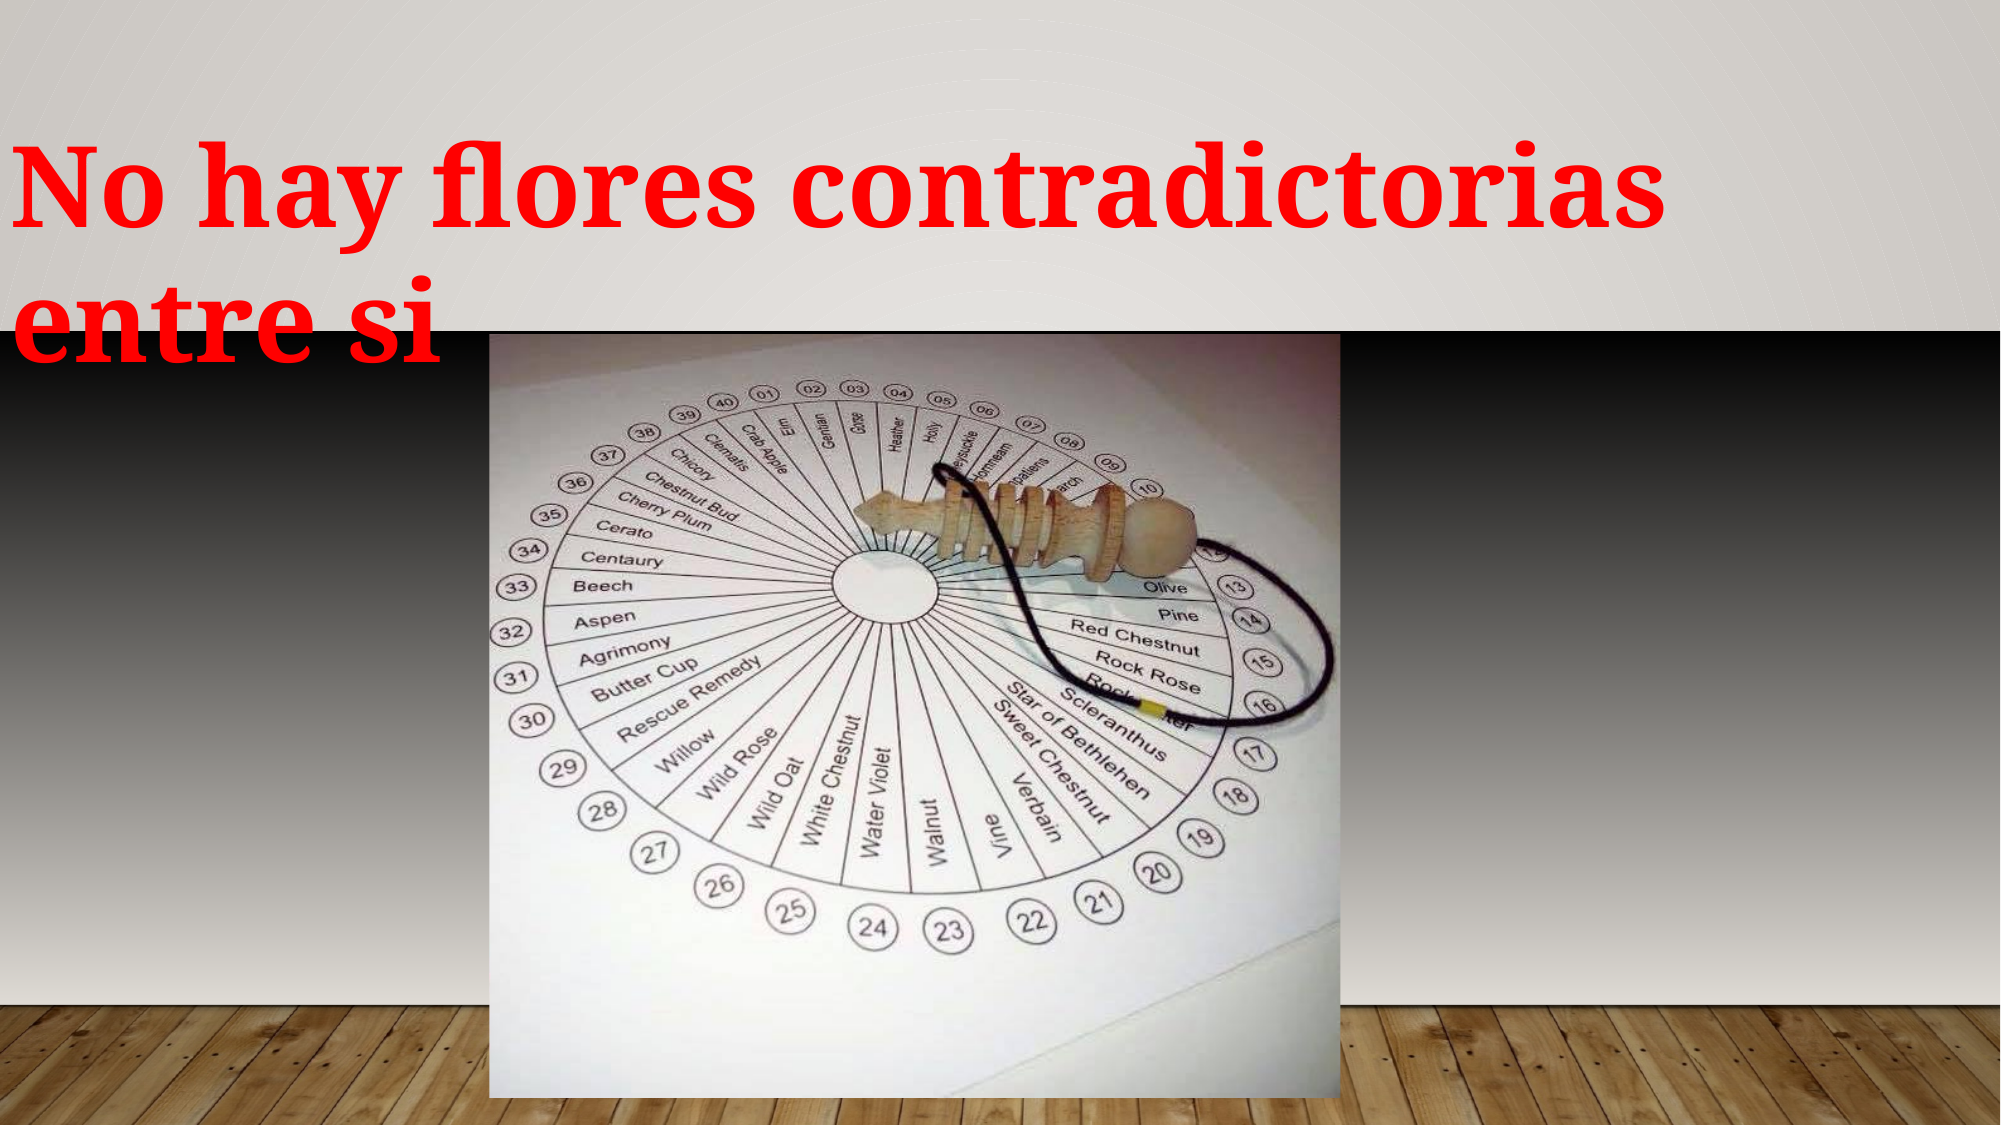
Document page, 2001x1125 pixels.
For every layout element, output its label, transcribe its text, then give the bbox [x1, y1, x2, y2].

picture [489, 393, 1341, 1106]
text_box No hay flores contradictorias entre si [0, 108, 1921, 393]
